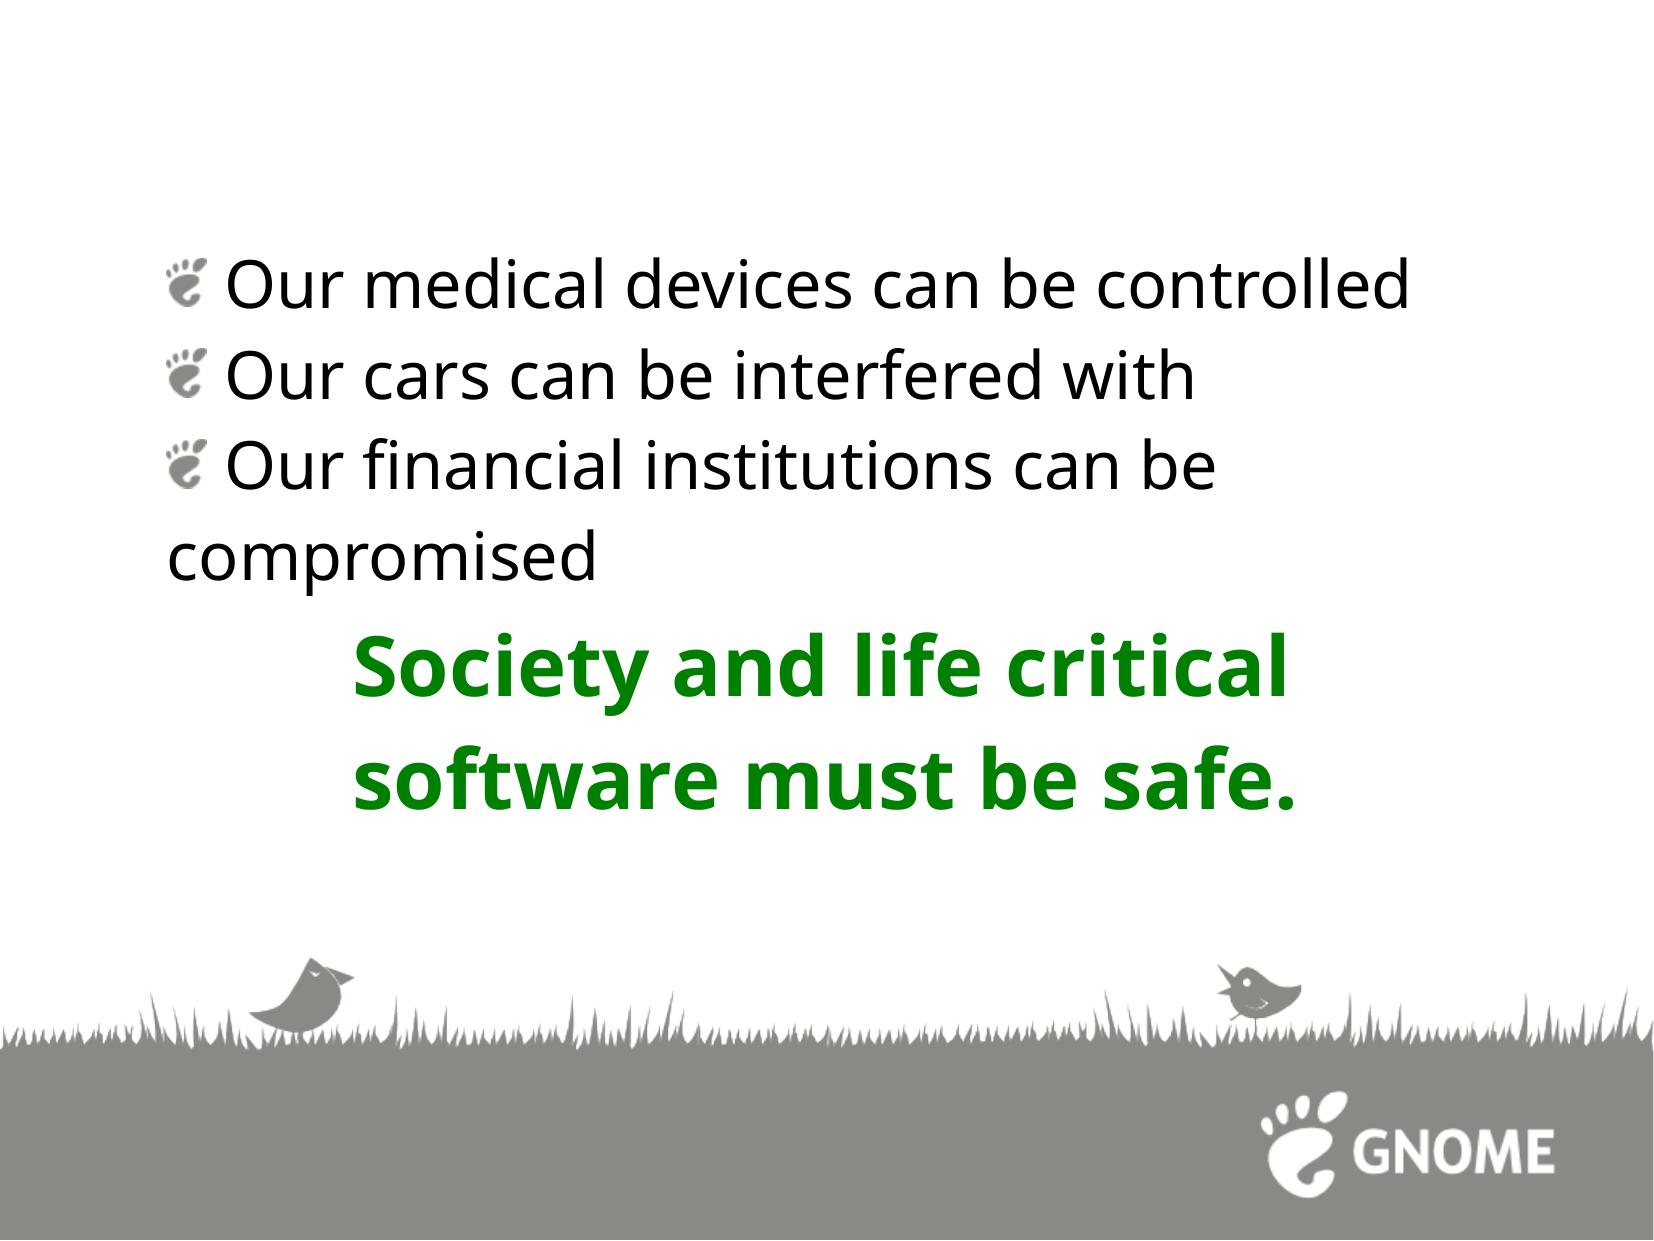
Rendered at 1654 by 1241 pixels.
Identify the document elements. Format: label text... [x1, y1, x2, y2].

text_box Our medical devices can be controlled Our cars can be interfered with Our financial institutions can be compromised [152, 229, 1613, 514]
text_box Society and life critical software must be safe. [337, 600, 1501, 838]
picture [0, 0, 1654, 1241]
